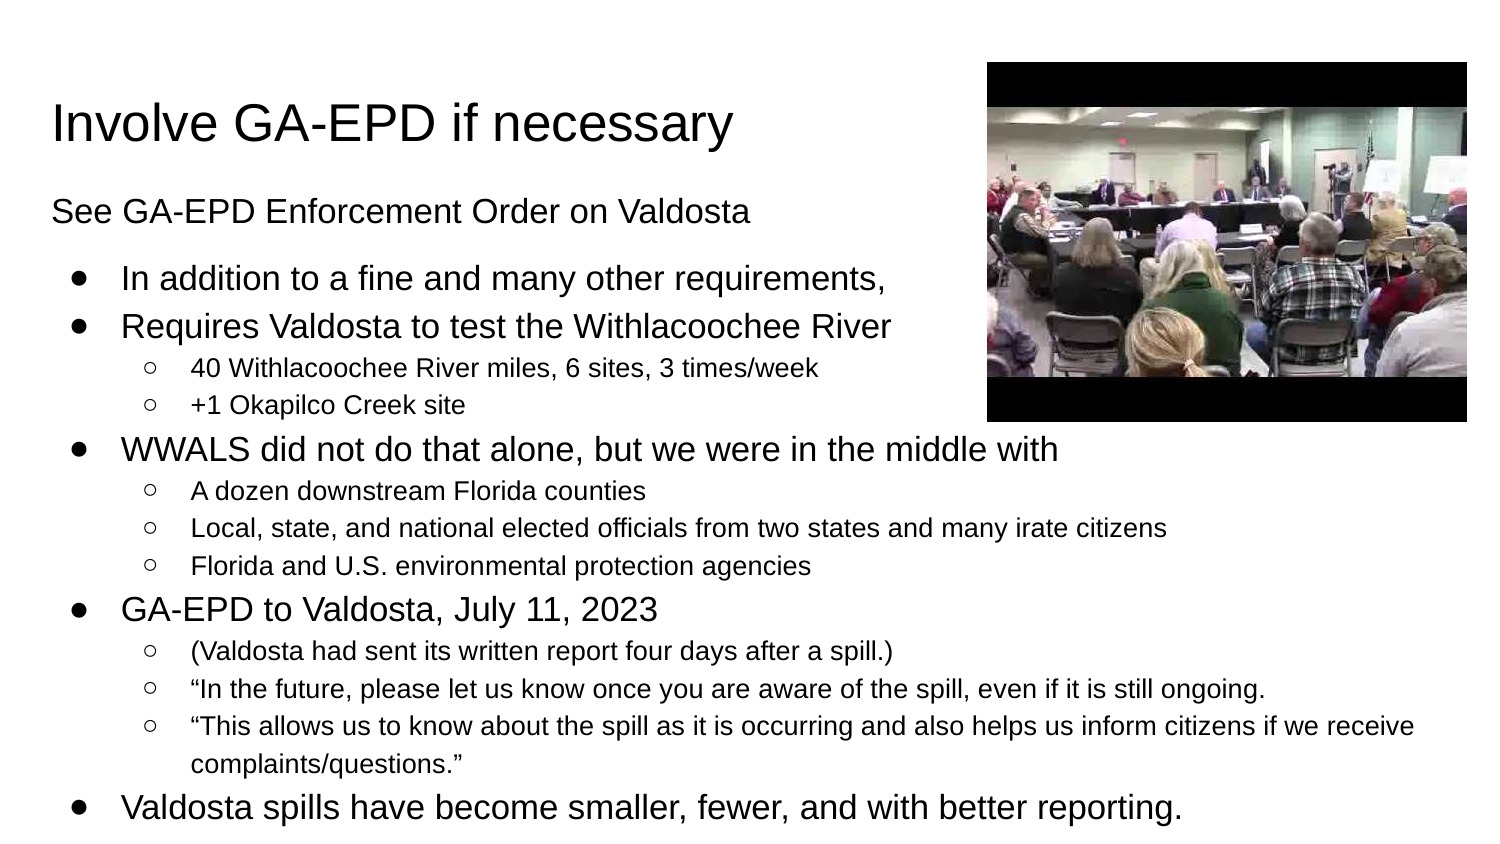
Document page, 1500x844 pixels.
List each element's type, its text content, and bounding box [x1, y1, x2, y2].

list See GA-EPD Enforcement Order on Valdosta In addition to a fine and many other requirements, Requires Valdosta to test the Withlacoochee River 40 Withlacoochee River miles, 6 sites, 3 times/week +1 Okapilco Creek site WWALS did not do that alone, but we were in the middle with A dozen downstream Florida counties Local, state, and national elected officials from two states and many irate citizens Florida and U.S. environmental protection agencies GA-EPD to Valdosta, July 11, 2023 (Valdosta had sent its written report four days after a spill.) “In the future, please let us know once you are aware of the spill, even if it is still ongoing. “This allows us to know about the spill as it is occurring and also helps us inform citizens if we receive complaints/questions.” Valdosta spills have become smaller, fewer, and with better reporting. [51, 166, 1449, 844]
picture [987, 62, 1467, 422]
title Involve GA-EPD if necessary [51, 72, 987, 166]
